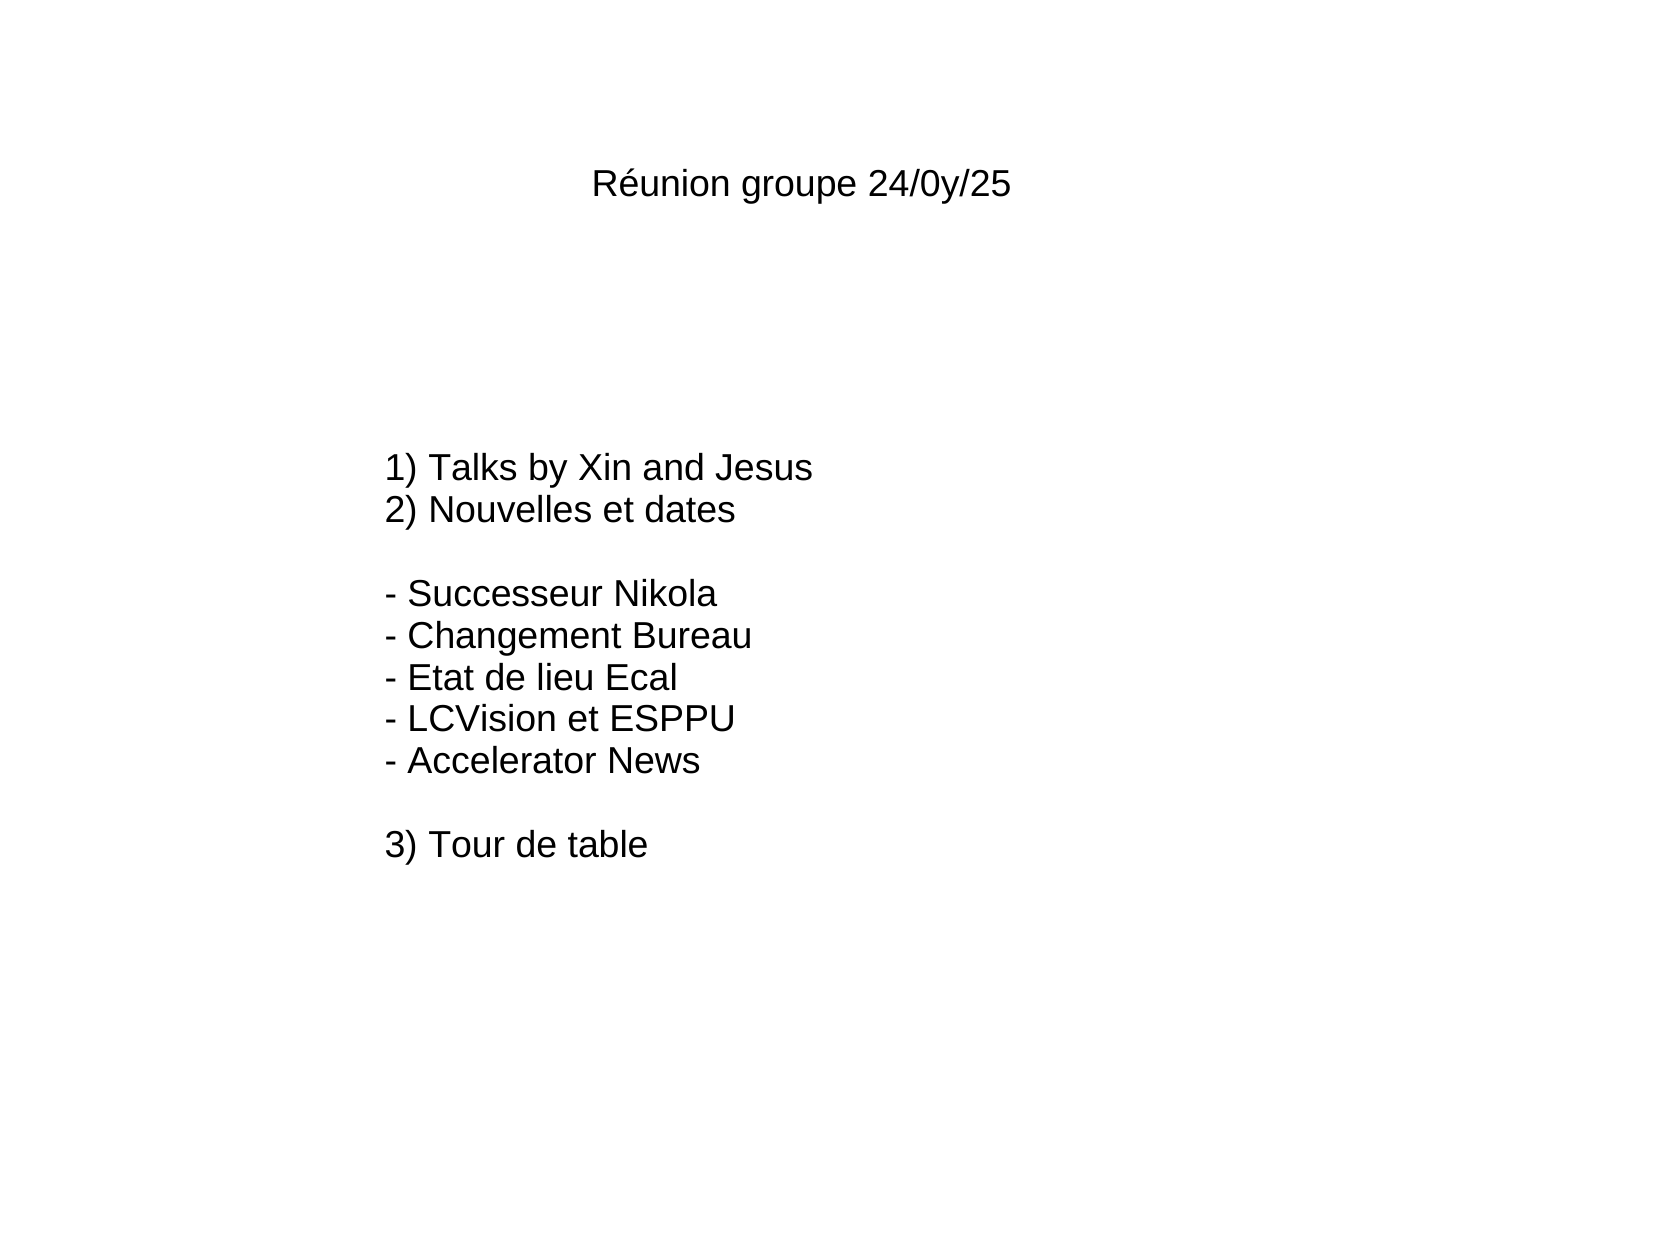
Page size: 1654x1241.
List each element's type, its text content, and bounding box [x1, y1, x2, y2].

text_box 1) Talks by Xin and Jesus 2) Nouvelles et dates - Successeur Nikola - Changement Bureau - Etat de lieu Ecal - LCVision et ESPPU - Accelerator News 3) Tour de table [369, 144, 1426, 916]
